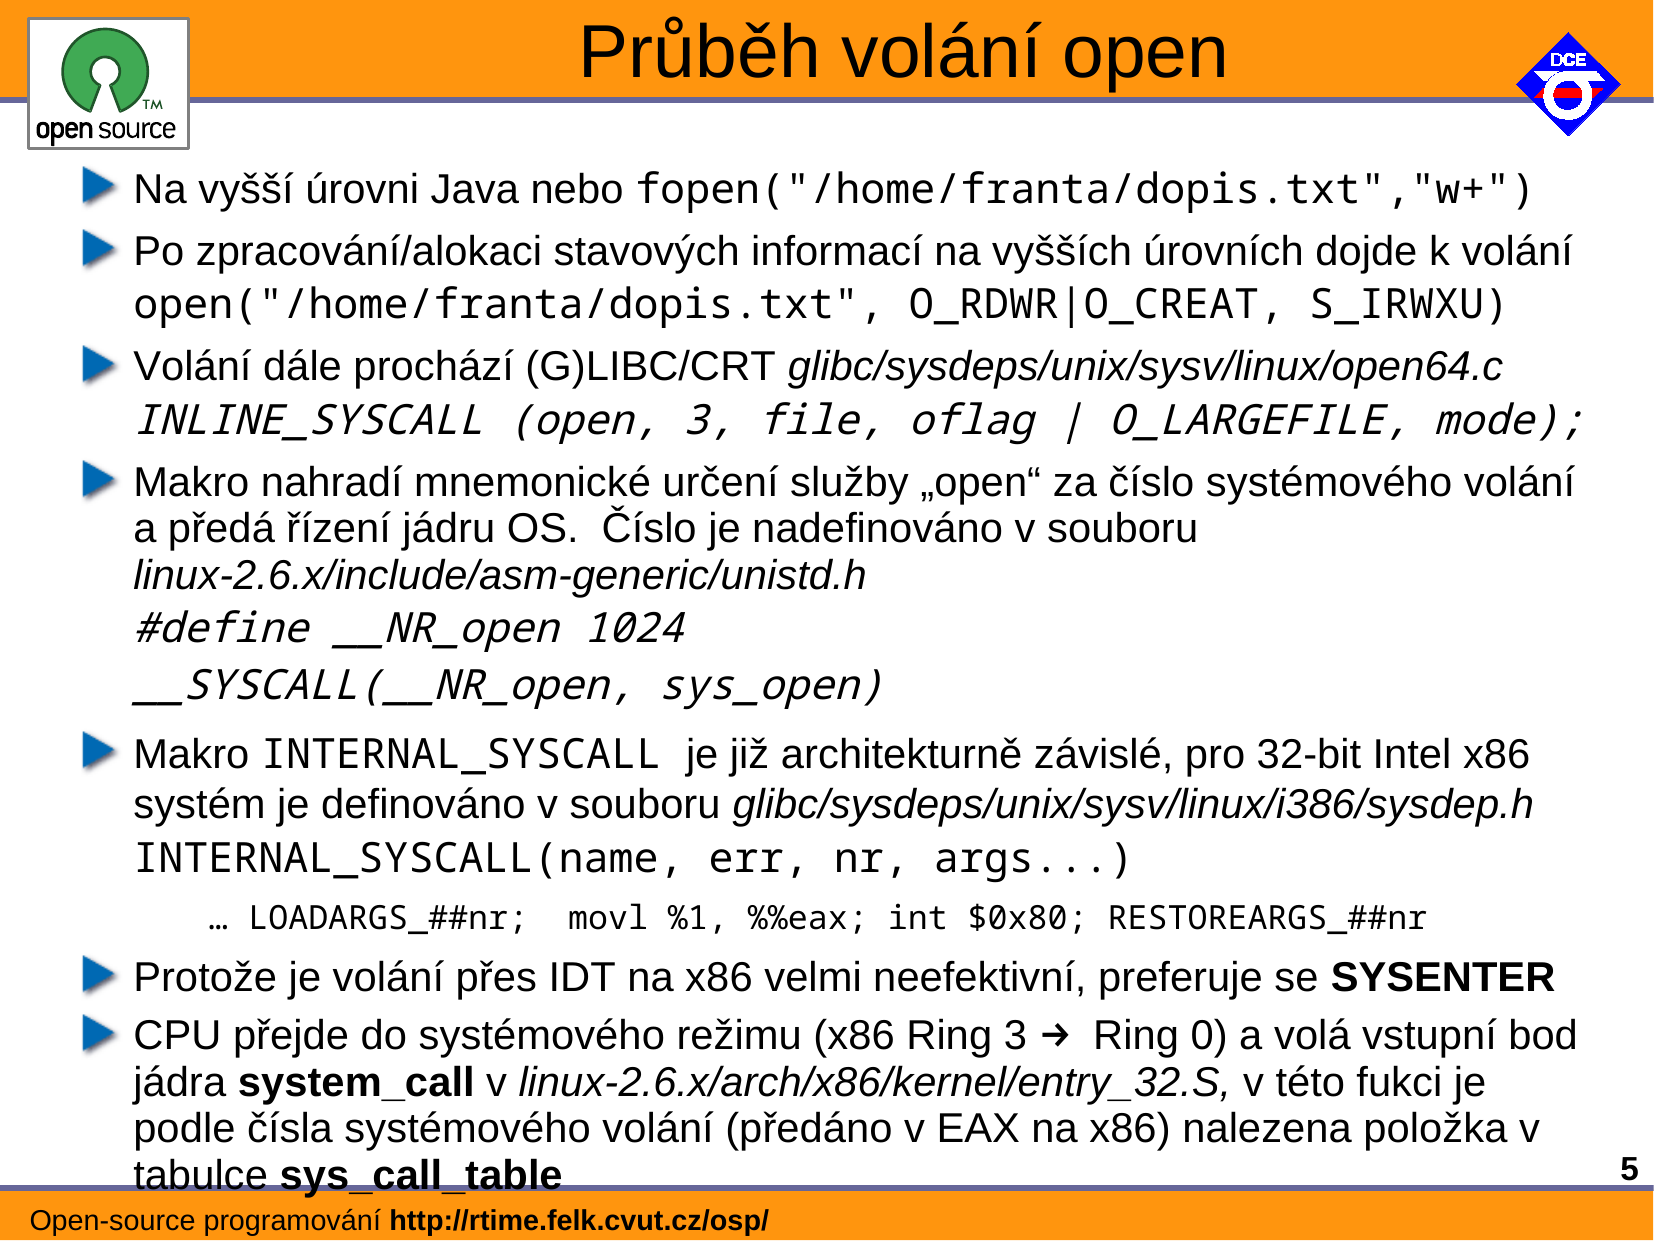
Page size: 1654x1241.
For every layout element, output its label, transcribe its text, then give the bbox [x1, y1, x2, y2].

title Průběh volání open [178, 4, 1631, 98]
list Na vyšší úrovni Java nebo fopen("/home/franta/dopis.txt","w+") Po zpracování/alokaci stavových informací na vyšších úrovních dojde k volání open("/home/franta/dopis.txt", O_RDWR|O_CREAT, S_IRWXU) Volání dále prochází (G)LIBC/CRT glibc/sysdeps/unix/sysv/linux/open64.c INLINE_SYSCALL (open, 3, file, oflag | O_LARGEFILE, mode); Makro nahradí mnemonické určení služby „open“ za číslo systémového volání a předá řízení jádru OS. Číslo je nadefinováno v souboru linux-2.6.x/include/asm-generic/unistd.h #define __NR_open 1024 __SYSCALL(__NR_open, sys_open) Makro INTERNAL_SYSCALL je již architekturně závislé, pro 32-bit Intel x86 systém je definováno v souboru glibc/sysdeps/unix/sysv/linux/i386/sysdep.h INTERNAL_SYSCALL(name, err, nr, args...) … LOADARGS_##nr; movl %1, %%eax; int $0x80; RESTOREARGS_##nr Protože je volání přes IDT na x86 velmi neefektivní, preferuje se SYSENTER CPU přejde do systémového režimu (x86 Ring 3 → Ring 0) a volá vstupní bod jádra system_call v linux-2.6.x/arch/x86/kernel/entry_32.S, v této fukci je podle čísla systémového volání (předáno v EAX na x86) nalezena položka v tabulce sys_call_table [62, 158, 1586, 1186]
